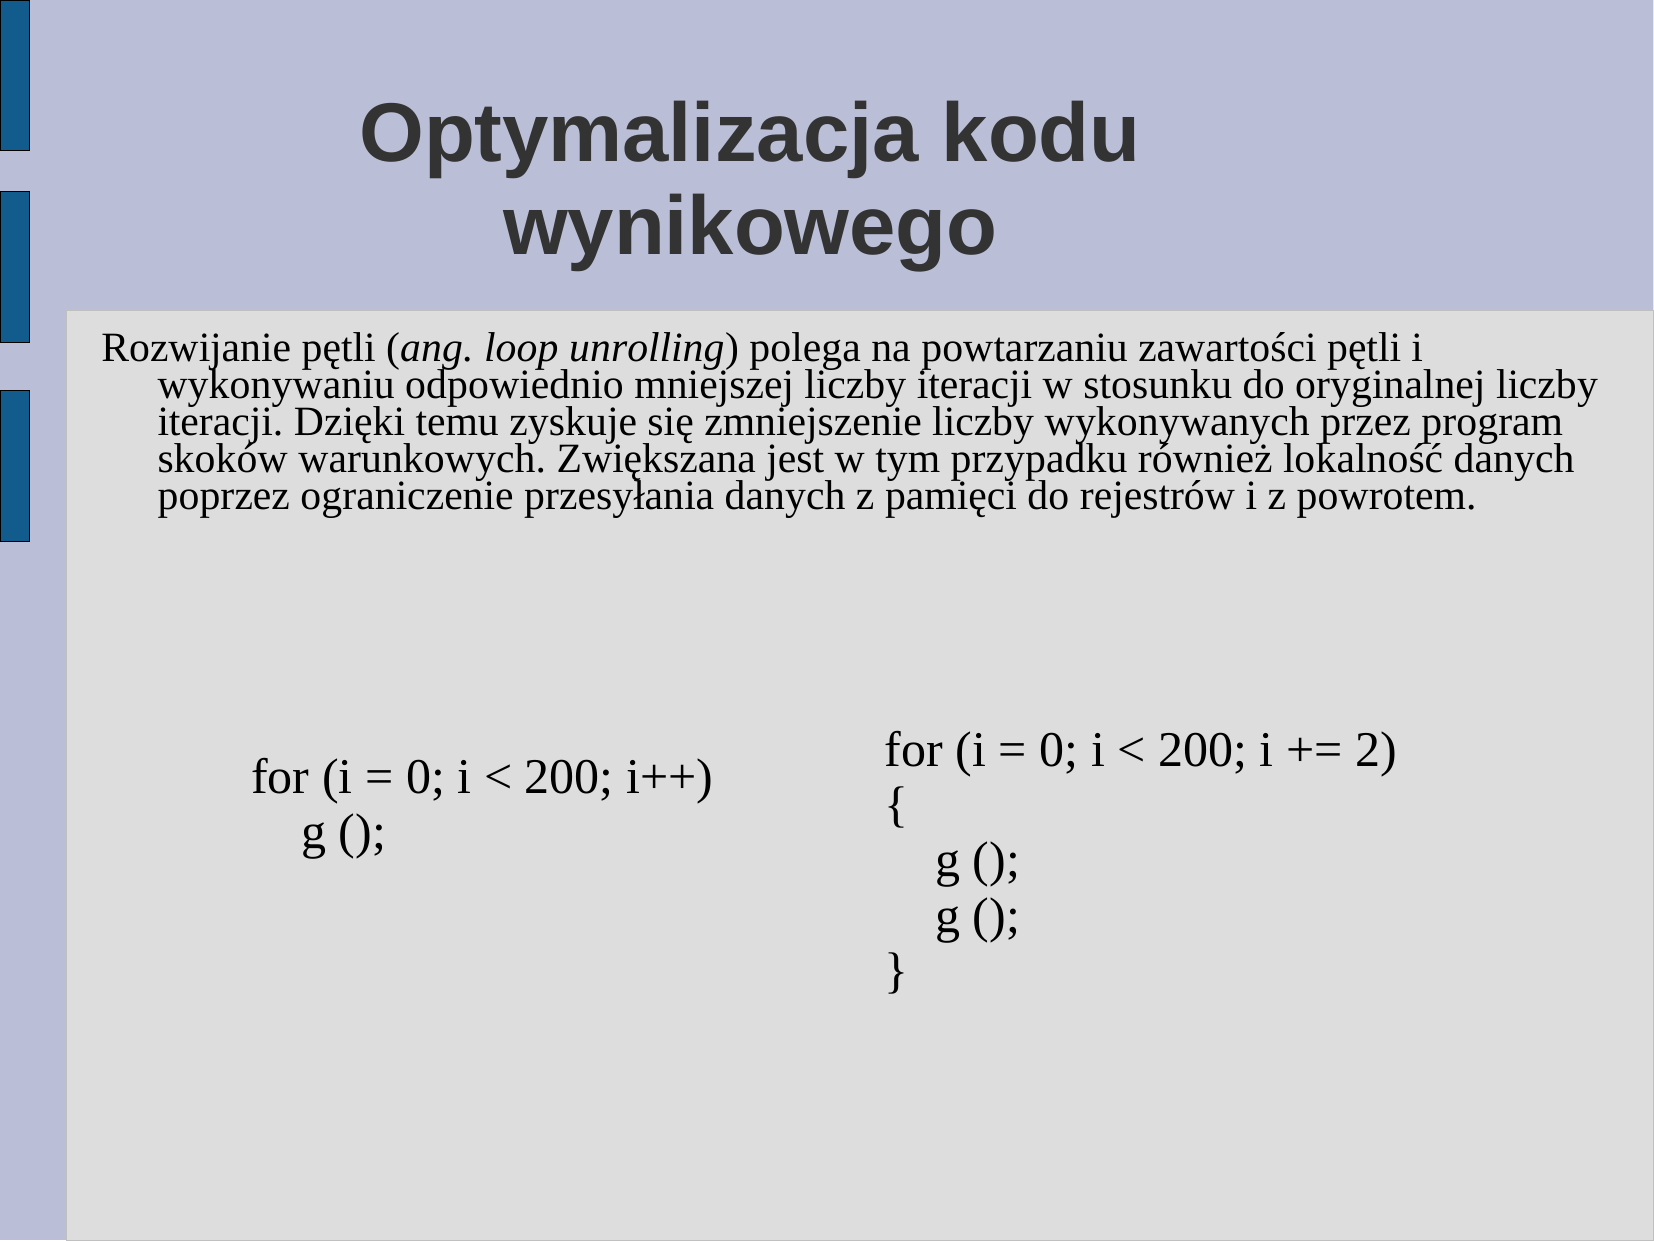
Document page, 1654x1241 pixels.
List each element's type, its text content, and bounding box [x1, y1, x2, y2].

text_box for (i = 0; i < 200; i += 2) { g (); g (); } [870, 714, 1425, 1006]
text_box Rozwijanie pętli (ang. loop unrolling) polega na powtarzaniu zawartości pętli i wykonywaniu odpowiednio mniejszej liczby iteracji w stosunku do oryginalnej liczby iteracji. Dzięki temu zyskuje się zmniejszenie liczby wykonywanych przez program skoków warunkowych. Zwiększana jest w tym przypadku również lokalność danych poprzez ograniczenie przesyłania danych z pamięci do rejestrów i z powrotem. [101, 332, 1625, 953]
title Optymalizacja kodu wynikowego [112, 78, 1388, 280]
text_box for (i = 0; i < 200; i++) g (); [236, 741, 742, 868]
